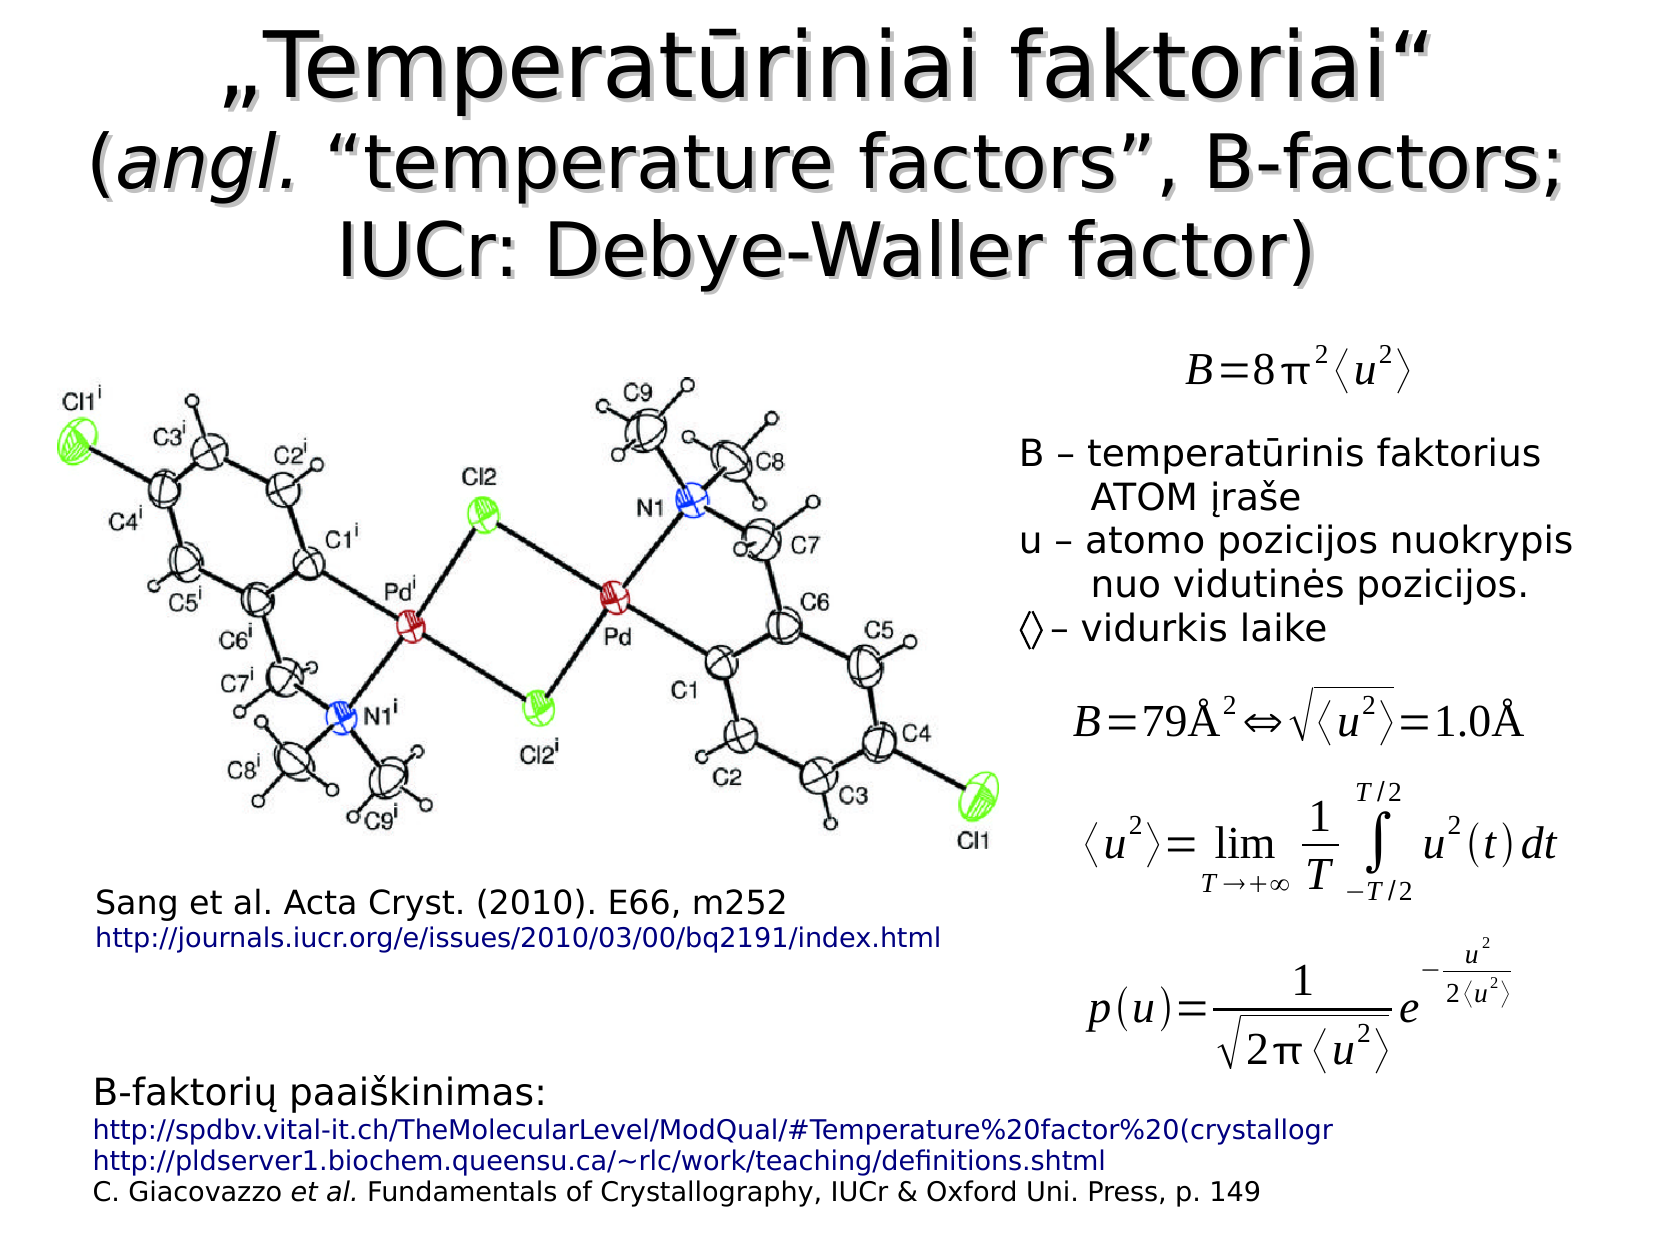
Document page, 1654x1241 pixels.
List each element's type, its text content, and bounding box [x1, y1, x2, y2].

text_box Sang et al. Acta Cryst. (2010). E66, m252 http://journals.iucr.org/e/issues/2010/03/00/bq2191/index.html [80, 876, 956, 961]
chart [1077, 776, 1562, 907]
text_box B-faktorių paaiškinimas: http://spdbv.vital-it.ch/TheMolecularLevel/ModQual/#Temperature%20factor%20(crystallogr http://pldserver1.biochem.queensu.ca/~rlc/work/teaching/definitions.shtml C. Giacovazzo et al. Fundamentals of Crystallography, IUCr & Oxford Uni. Press, p. 149 [77, 1063, 1356, 1216]
chart [1063, 685, 1530, 749]
chart [1074, 934, 1519, 1077]
chart [1175, 338, 1418, 397]
text_box B – temperatūrinis faktorius ATOM įraše u – atomo pozicijos nuokrypis nuo vidutinės pozicijos. 〈〉 – vidurkis laike [1003, 424, 1590, 658]
title „Temperatūriniai faktoriai“ (angl. “temperature factors”, B-factors; IUCr: Debye-Waller factor) [82, 12, 1571, 294]
picture [57, 377, 999, 849]
